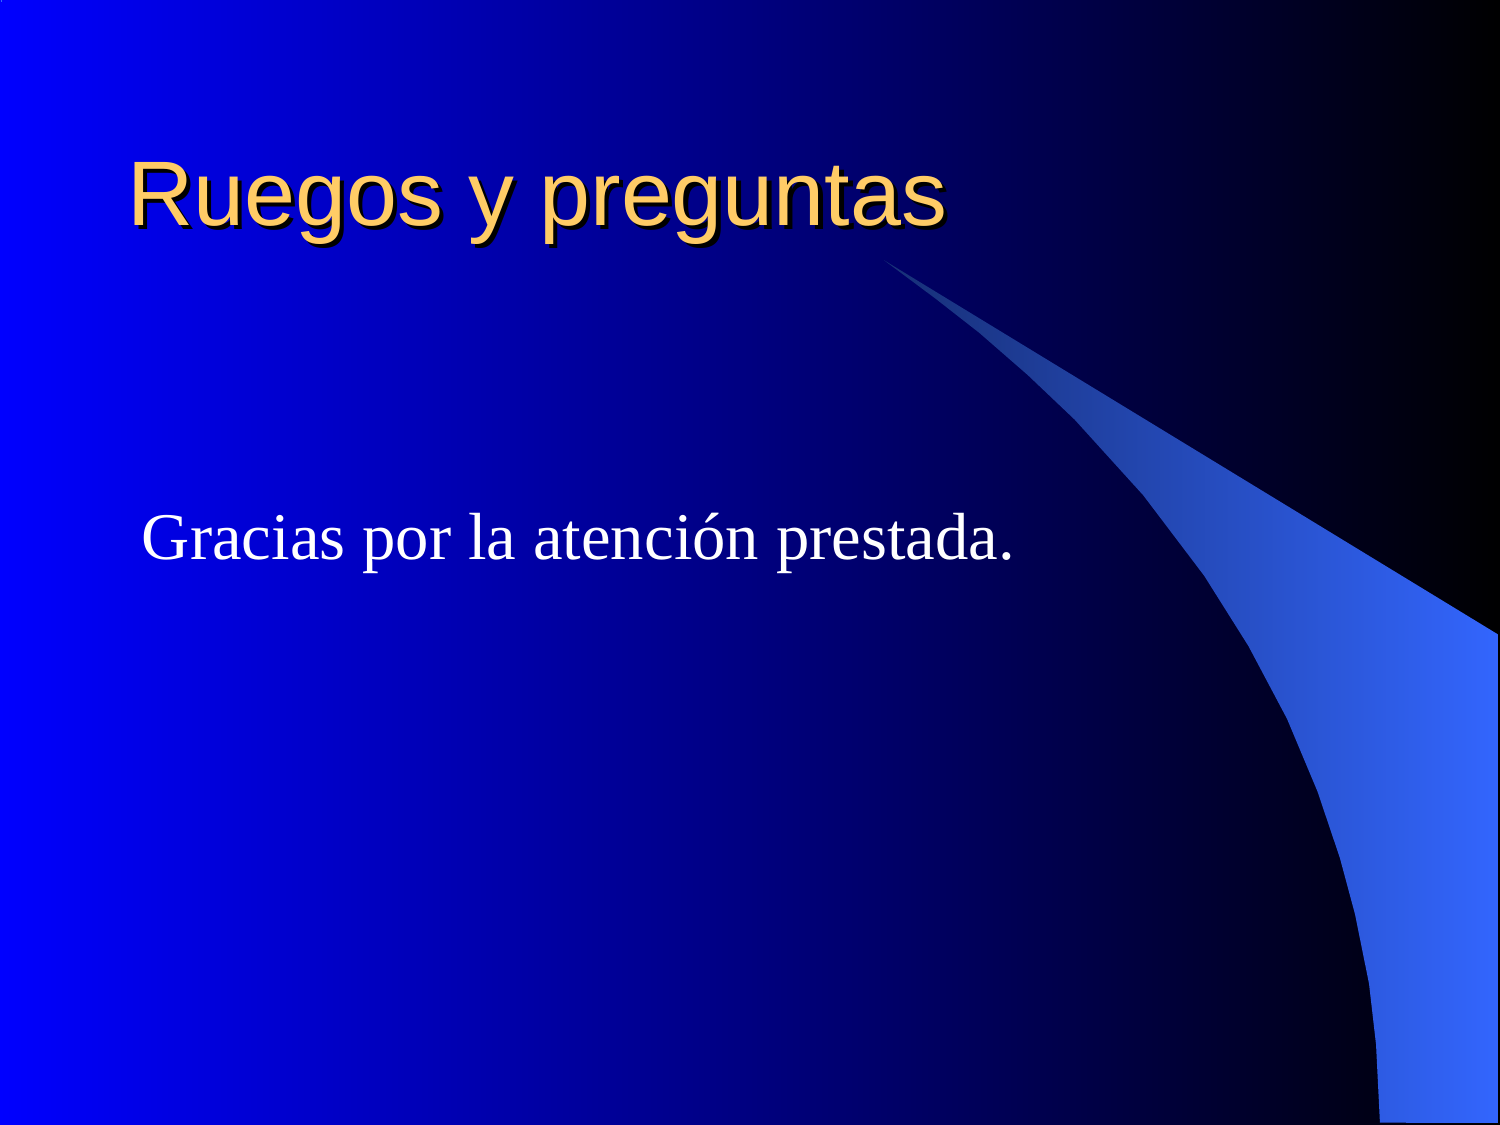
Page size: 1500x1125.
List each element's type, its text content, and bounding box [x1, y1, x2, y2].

list Gracias por la atención prestada. [111, 324, 1387, 1001]
title Ruegos y preguntas [111, 99, 1438, 288]
